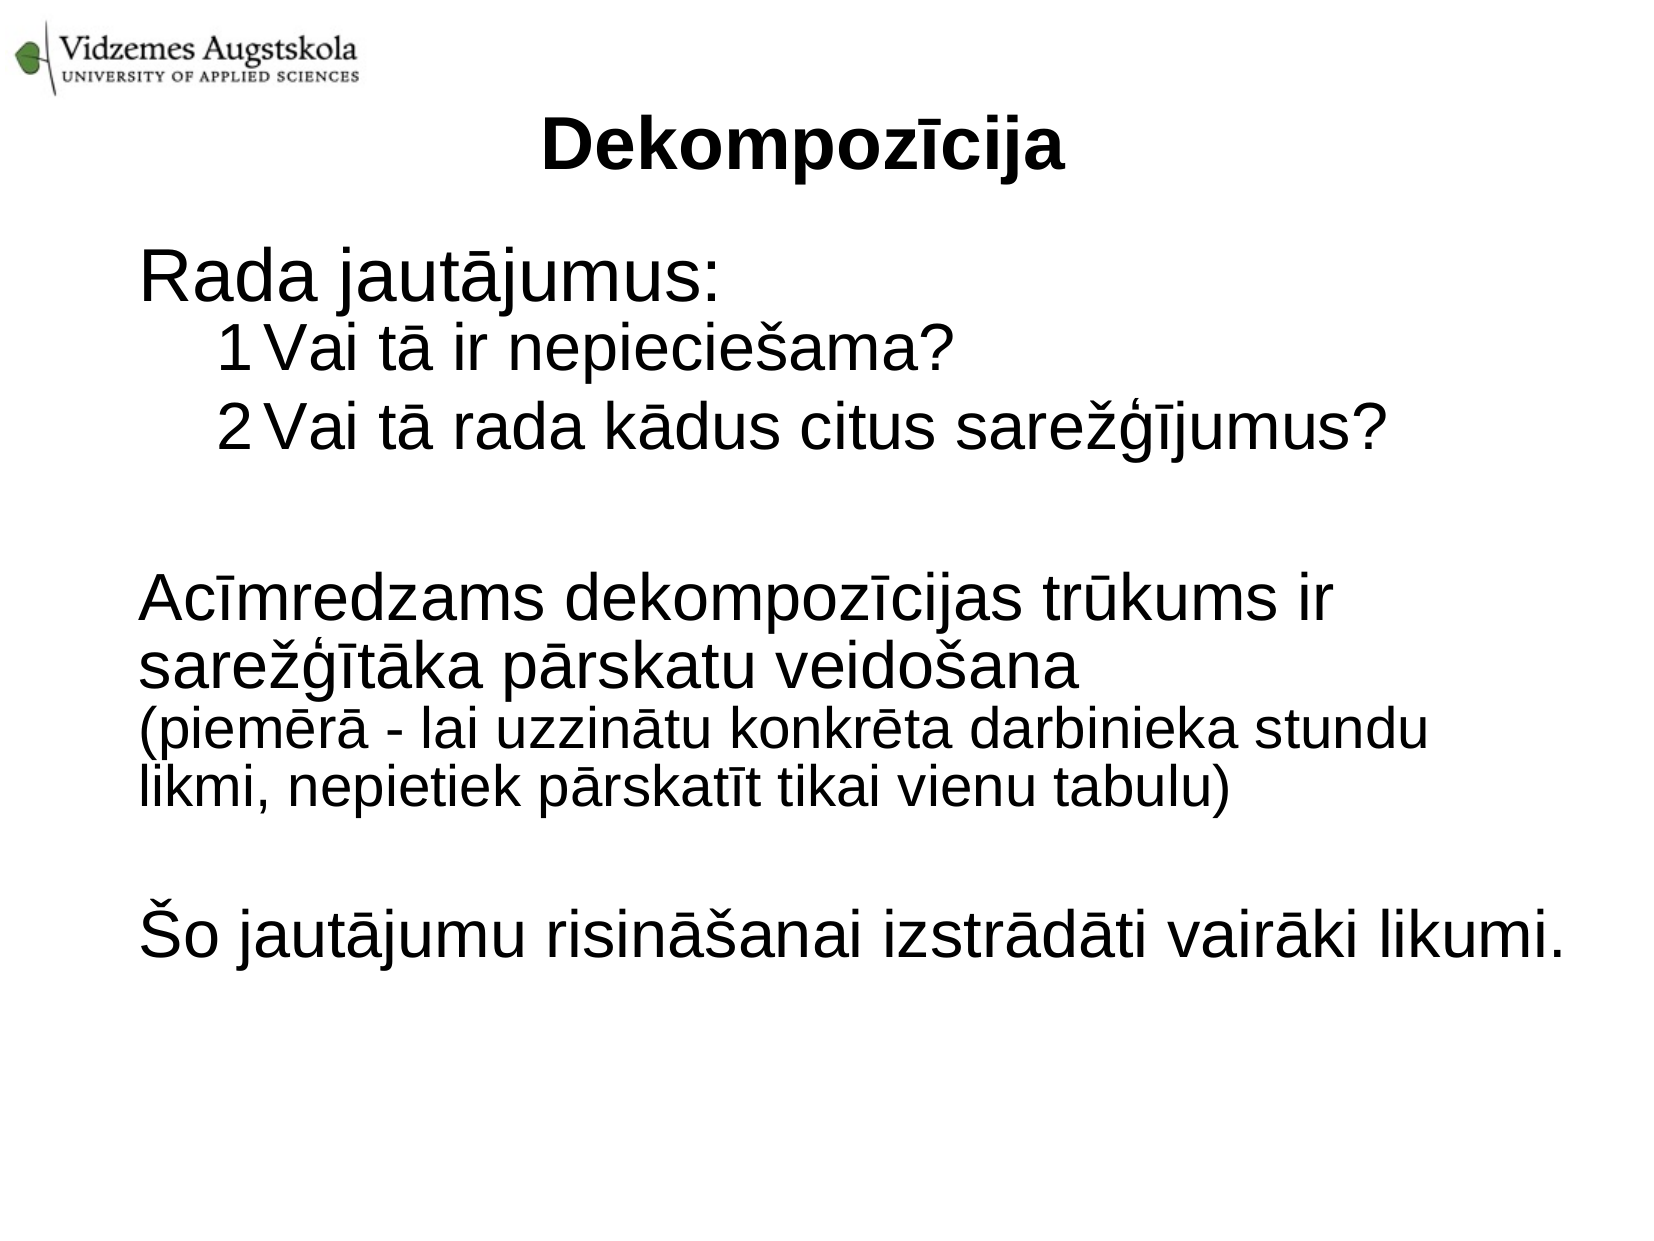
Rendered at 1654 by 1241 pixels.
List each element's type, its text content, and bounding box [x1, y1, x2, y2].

title Dekompozīcija [94, 96, 1512, 195]
picture [5, 2, 368, 113]
list Rada jautājumus: Vai tā ir nepieciešama? Vai tā rada kādus citus sarežģījumus? Acīmredzams dekompozīcijas trūkums ir sarežģītāka pārskatu veidošana (piemērā - lai uzzinātu konkrēta darbinieka stundu likmi, nepietiek pārskatīt tikai vienu tabulu) Šo jautājumu risināšanai izstrādāti vairāki likumi. [82, 236, 1569, 1107]
